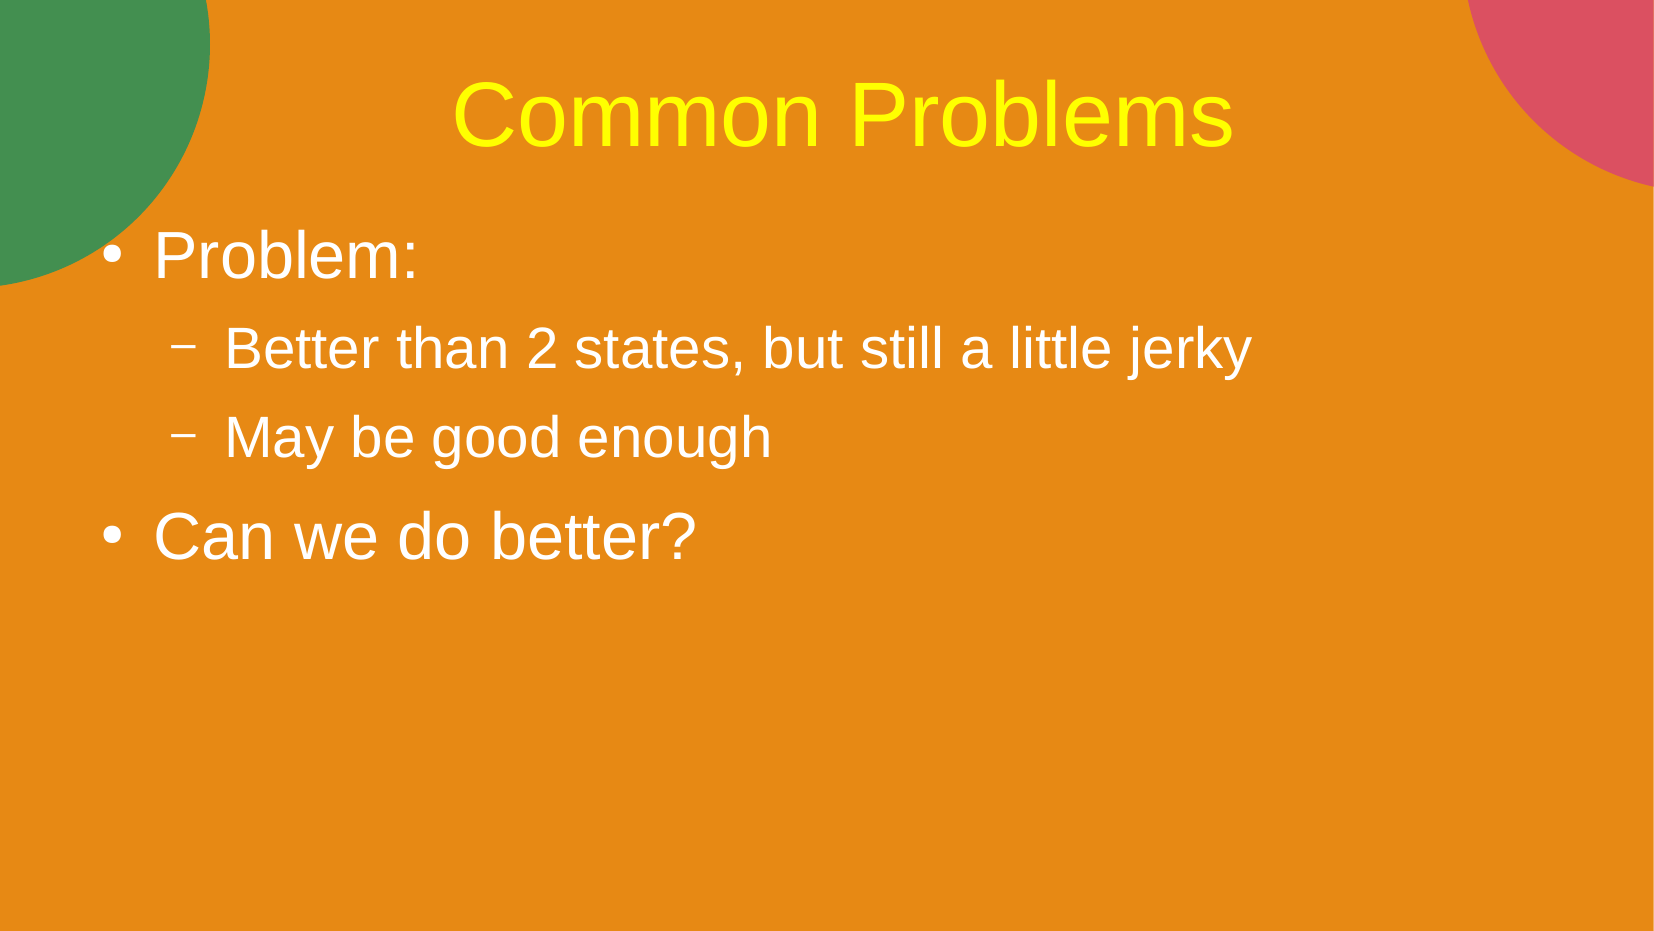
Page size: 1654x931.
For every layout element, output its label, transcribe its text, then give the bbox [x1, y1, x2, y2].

list Problem: Better than 2 states, but still a little jerky May be good enough Can we do better? [82, 217, 1571, 758]
title Common Problems [187, 37, 1501, 193]
